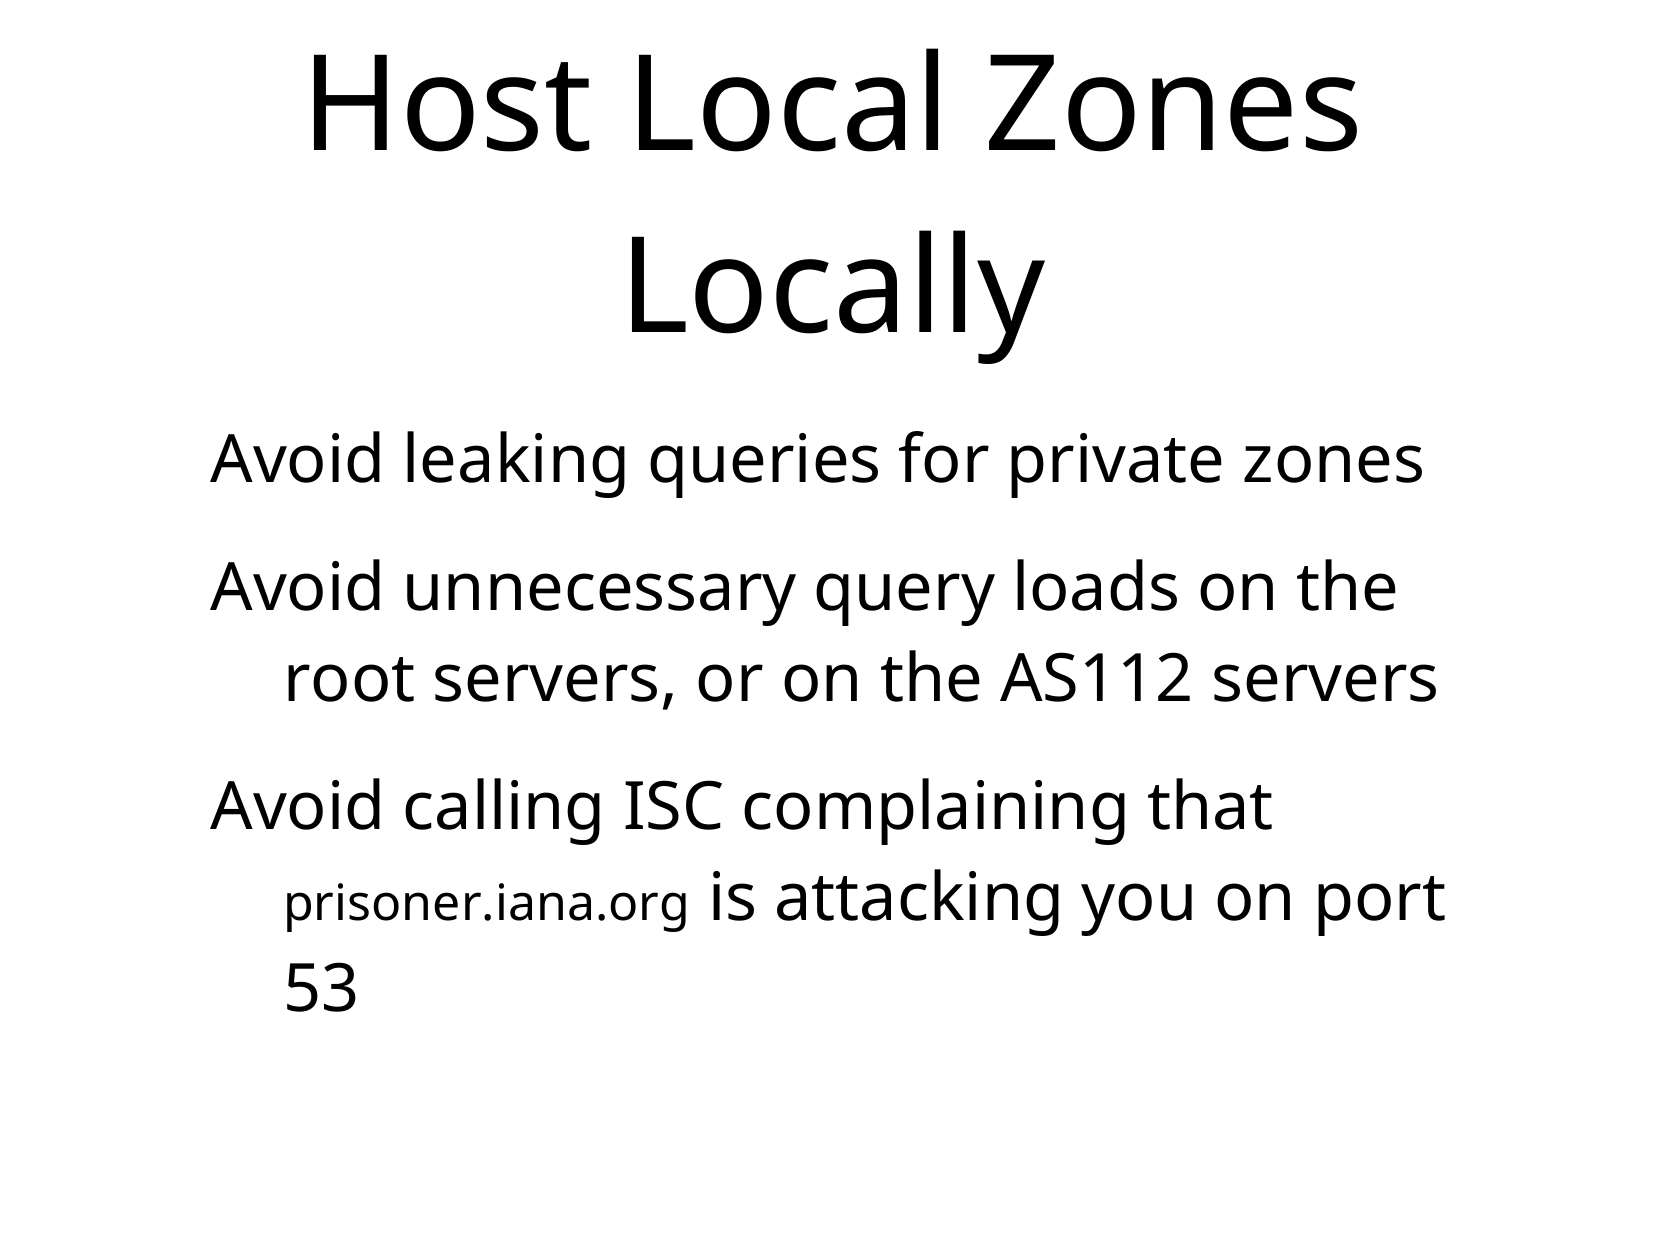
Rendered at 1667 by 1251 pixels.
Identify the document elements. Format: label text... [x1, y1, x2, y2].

list Avoid leaking queries for private zones Avoid unnecessary query loads on the root servers, or on the AS112 servers Avoid calling ISC complaining that prisoner.iana.org is attacking you on port 53 [162, 354, 1505, 1088]
title Host Local Zones Locally [85, 23, 1580, 356]
